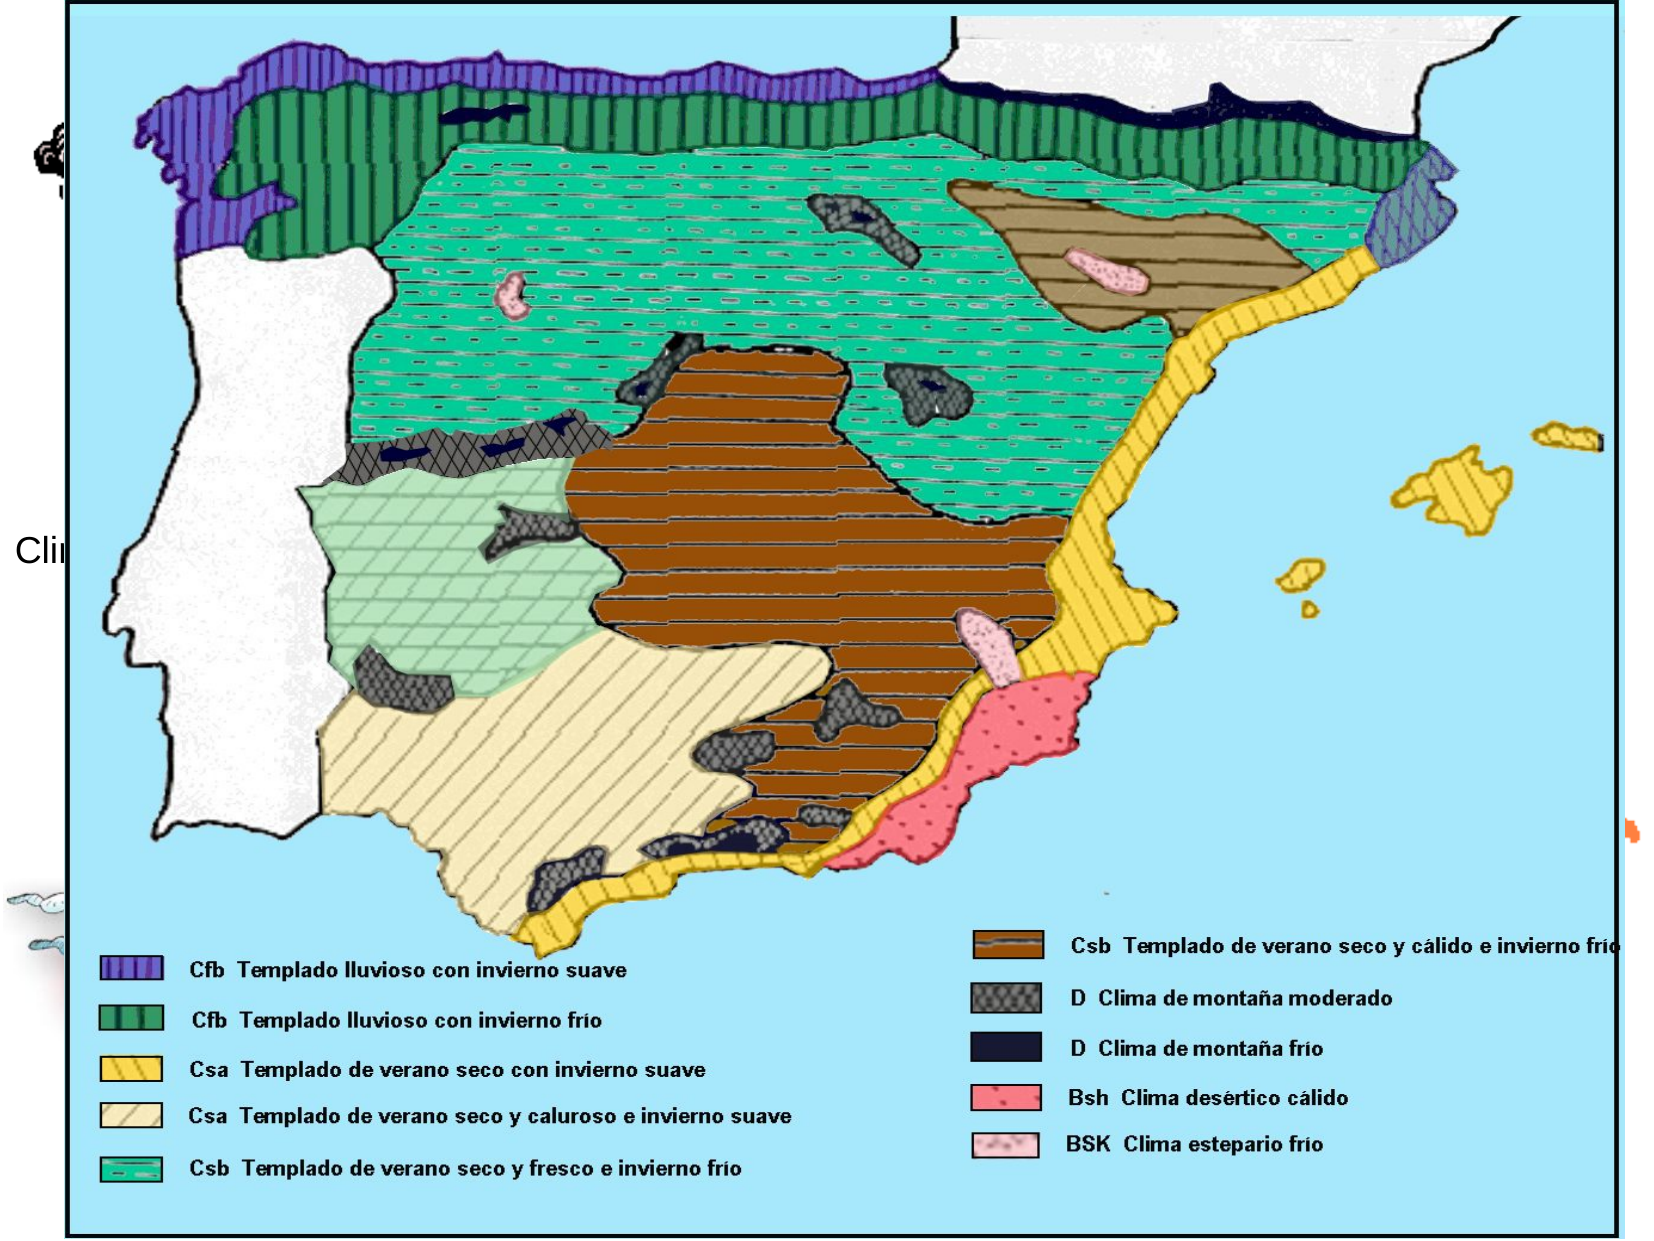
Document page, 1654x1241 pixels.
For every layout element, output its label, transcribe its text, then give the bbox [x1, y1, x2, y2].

text_box Climas de España [0, 521, 64, 579]
picture [3, 0, 1654, 1239]
